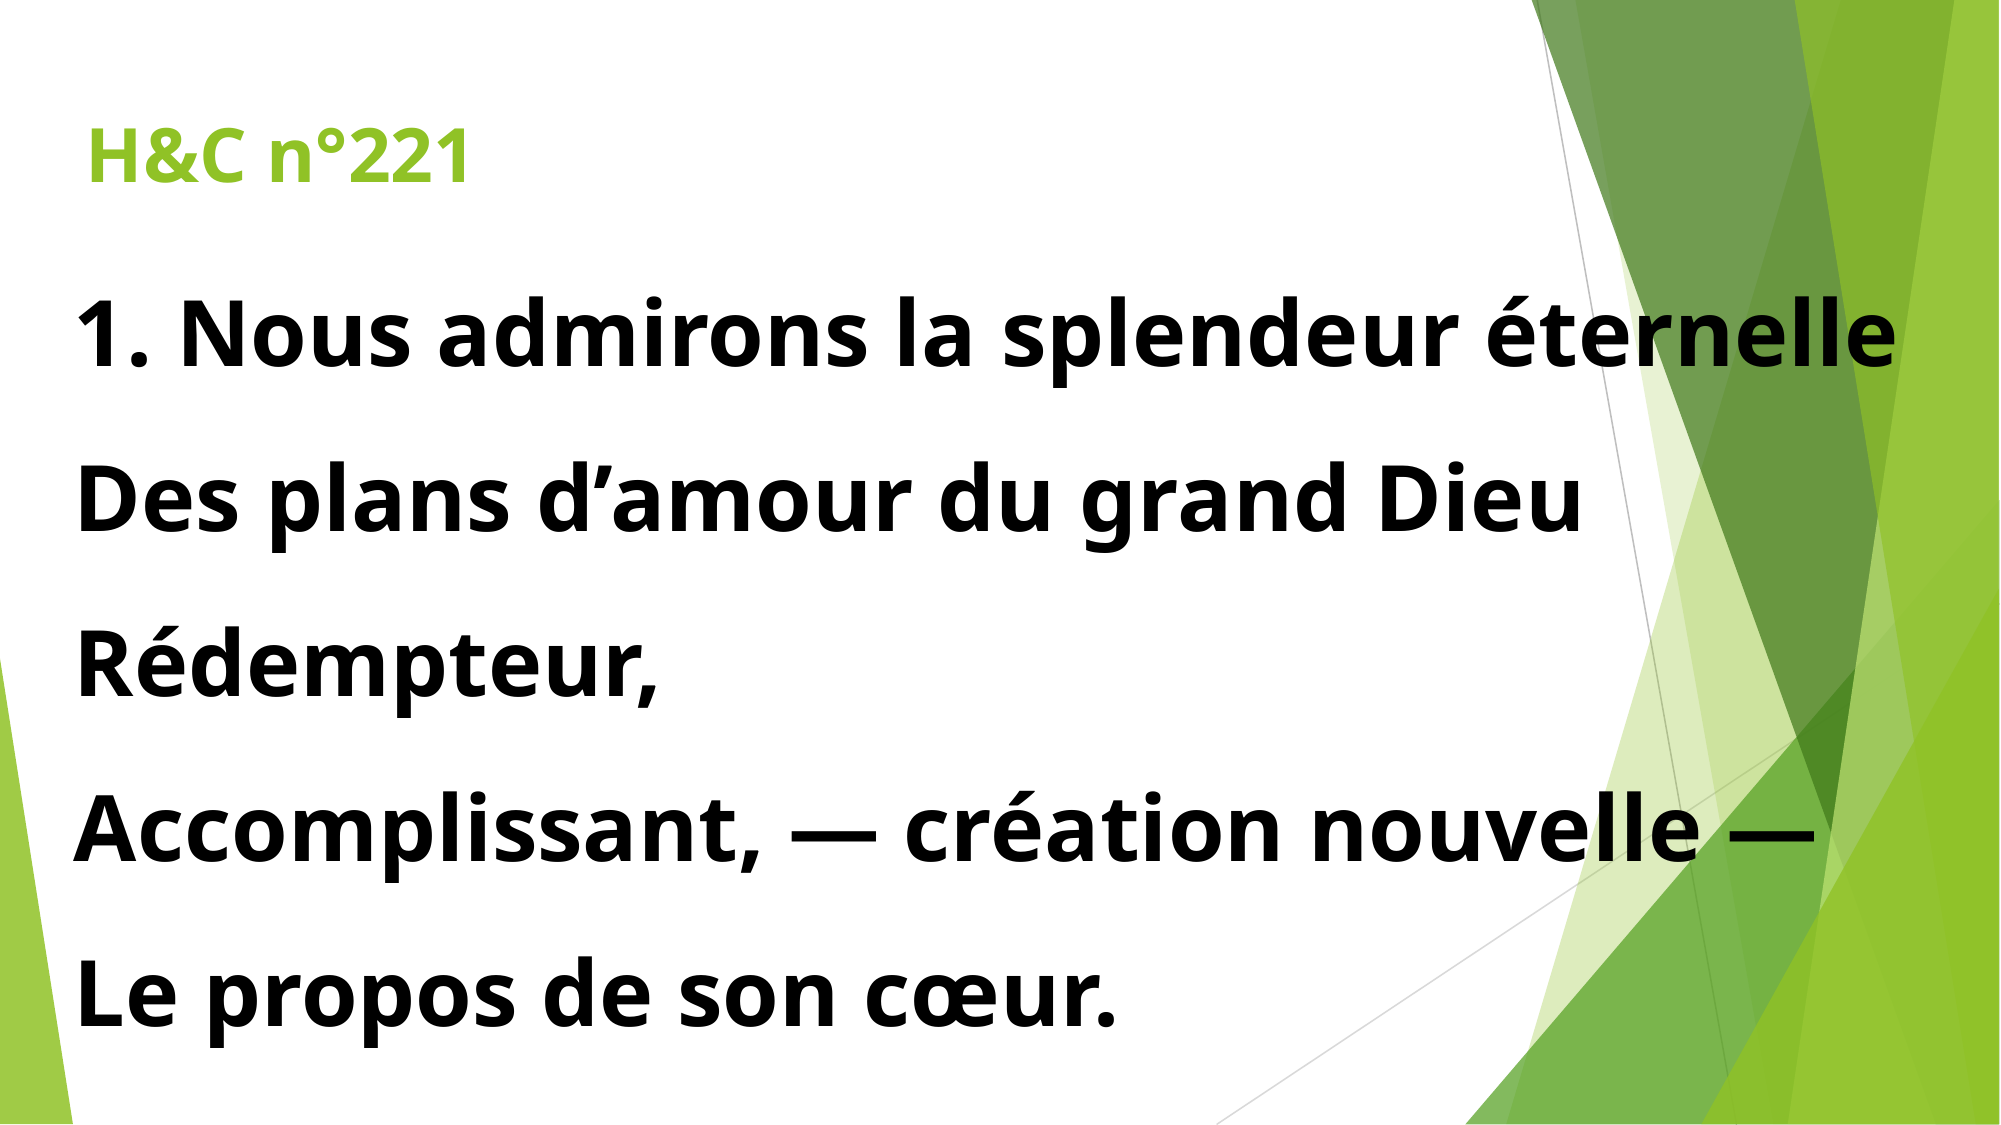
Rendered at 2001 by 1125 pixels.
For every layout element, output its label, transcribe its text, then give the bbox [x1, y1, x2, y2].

text_box 1. Nous admirons la splendeur éternelle Des plans d’amour du grand Dieu Rédempteur, Accomplissant, — création nouvelle — Le propos de son cœur. [59, 212, 1961, 1074]
text_box H&C n°221 [70, 99, 1522, 212]
